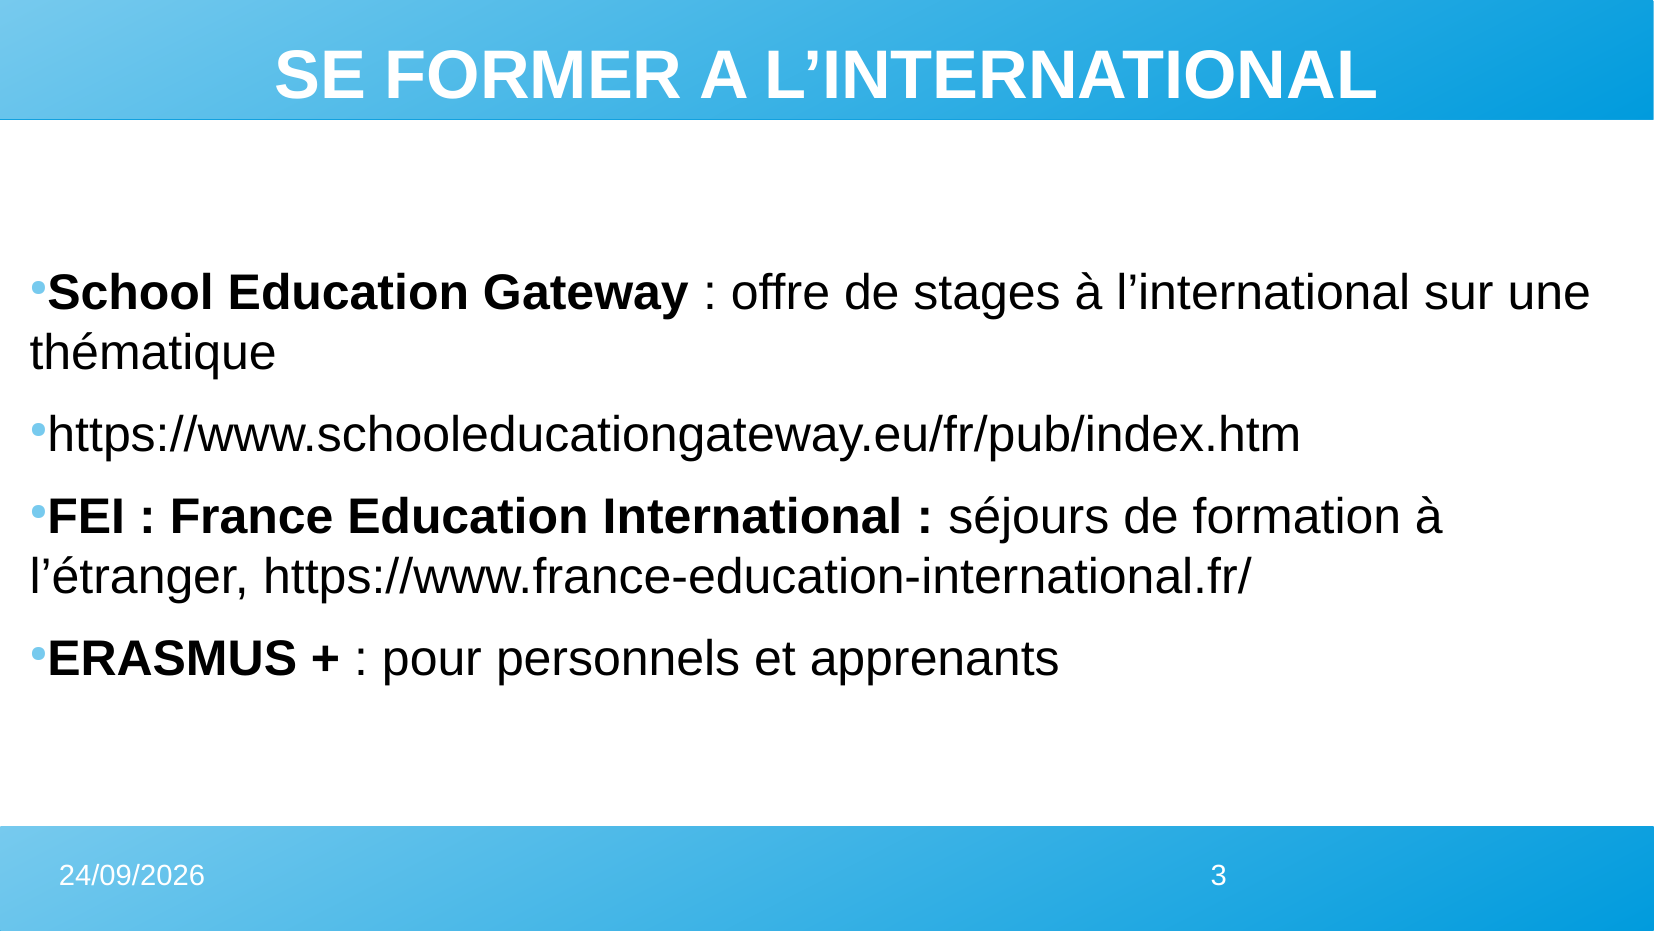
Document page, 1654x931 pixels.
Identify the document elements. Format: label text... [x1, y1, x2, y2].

list School Education Gateway : offre de stages à l’international sur une thématique https://www.schooleducationgateway.eu/fr/pub/index.htm FEI : France Education International : séjours de formation à l’étranger, https://www.france-education-international.fr/ ERASMUS + : pour personnels et apprenants [29, 177, 1654, 768]
title SE FORMER A L’INTERNATIONAL [59, 29, 1595, 108]
text_box 05/04/2023 [59, 856, 443, 916]
text_box [1210, 856, 1595, 916]
